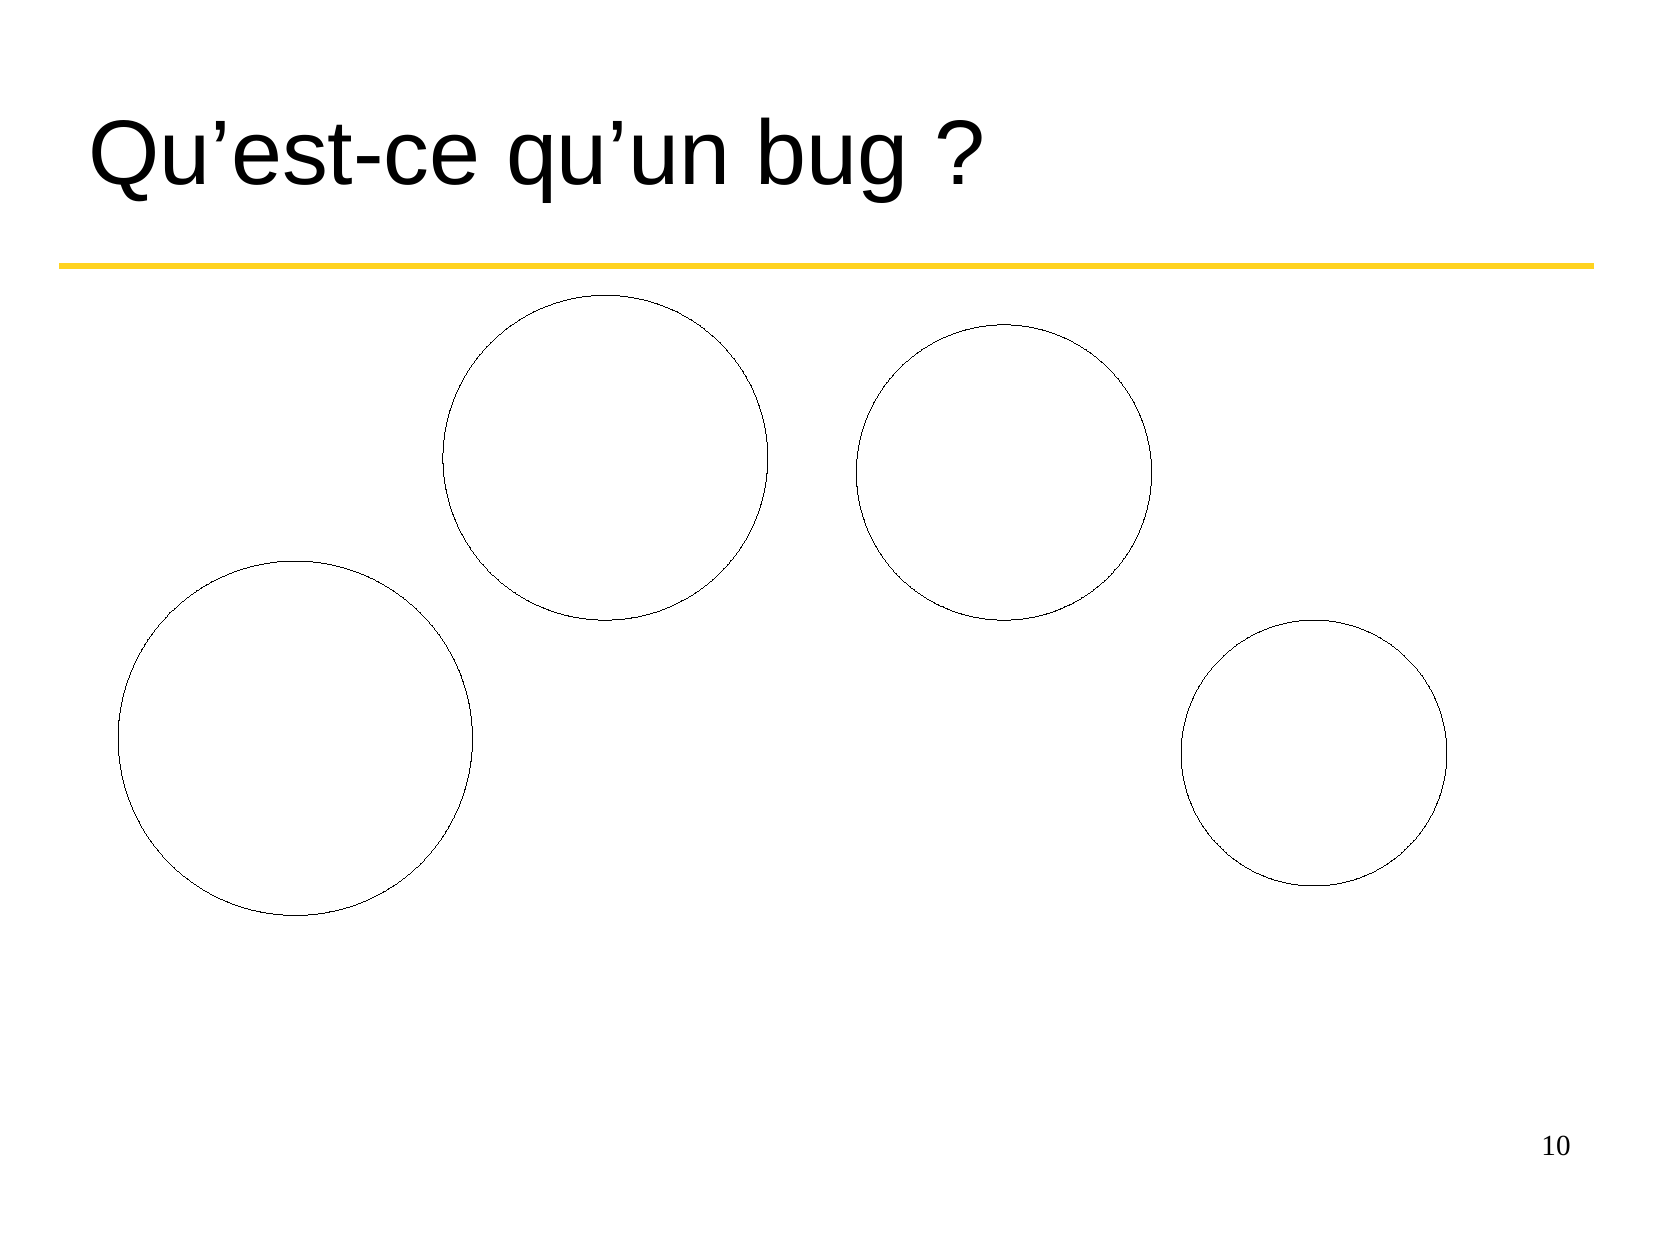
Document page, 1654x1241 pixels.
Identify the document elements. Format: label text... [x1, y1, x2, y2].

title Qu’est-ce qu’un bug ? [88, 49, 1571, 257]
